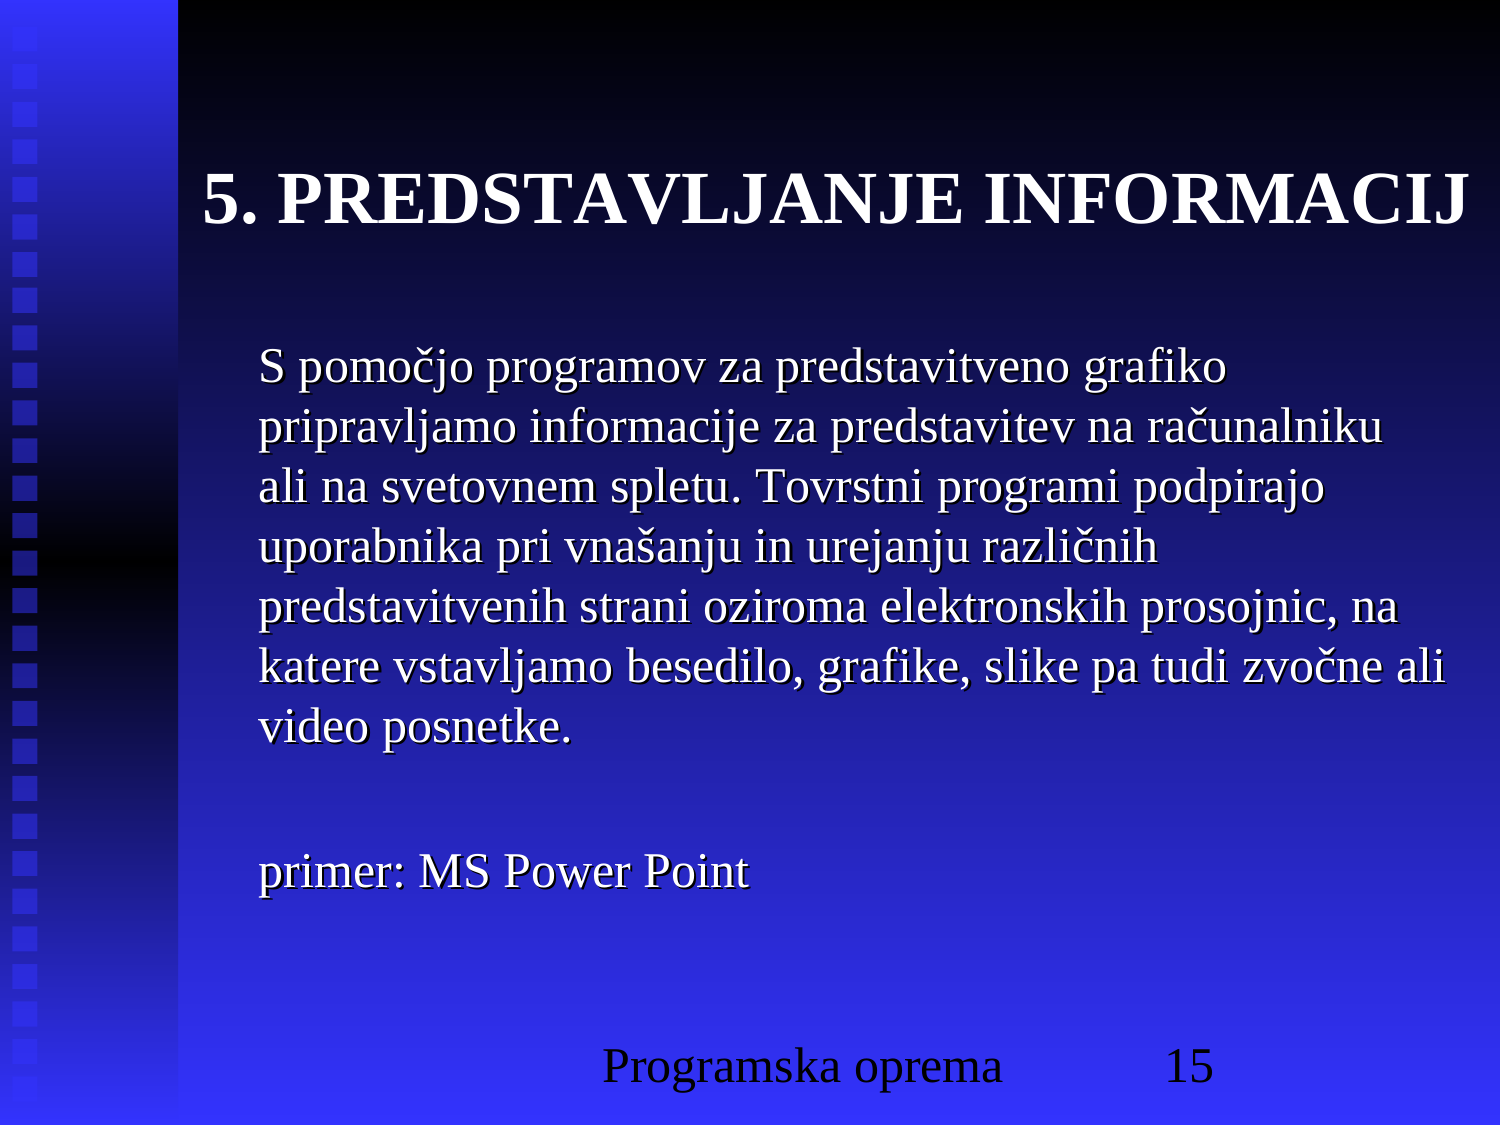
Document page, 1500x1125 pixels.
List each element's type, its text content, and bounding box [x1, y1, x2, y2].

list S pomočjo programov za predstavitveno grafiko pripravljamo informacije za predstavitev na računalniku ali na svetovnem spletu. Tovrstni programi podpirajo uporabnika pri vnašanju in urejanju različnih predstavitvenih strani oziroma elektronskih prosojnic, na katere vstavljamo besedilo, grafike, slike pa tudi zvočne ali video posnetke. primer: MS Power Point [187, 324, 1463, 1001]
title 5. PREDSTAVLJANJE INFORMACIJ [187, 99, 1500, 288]
